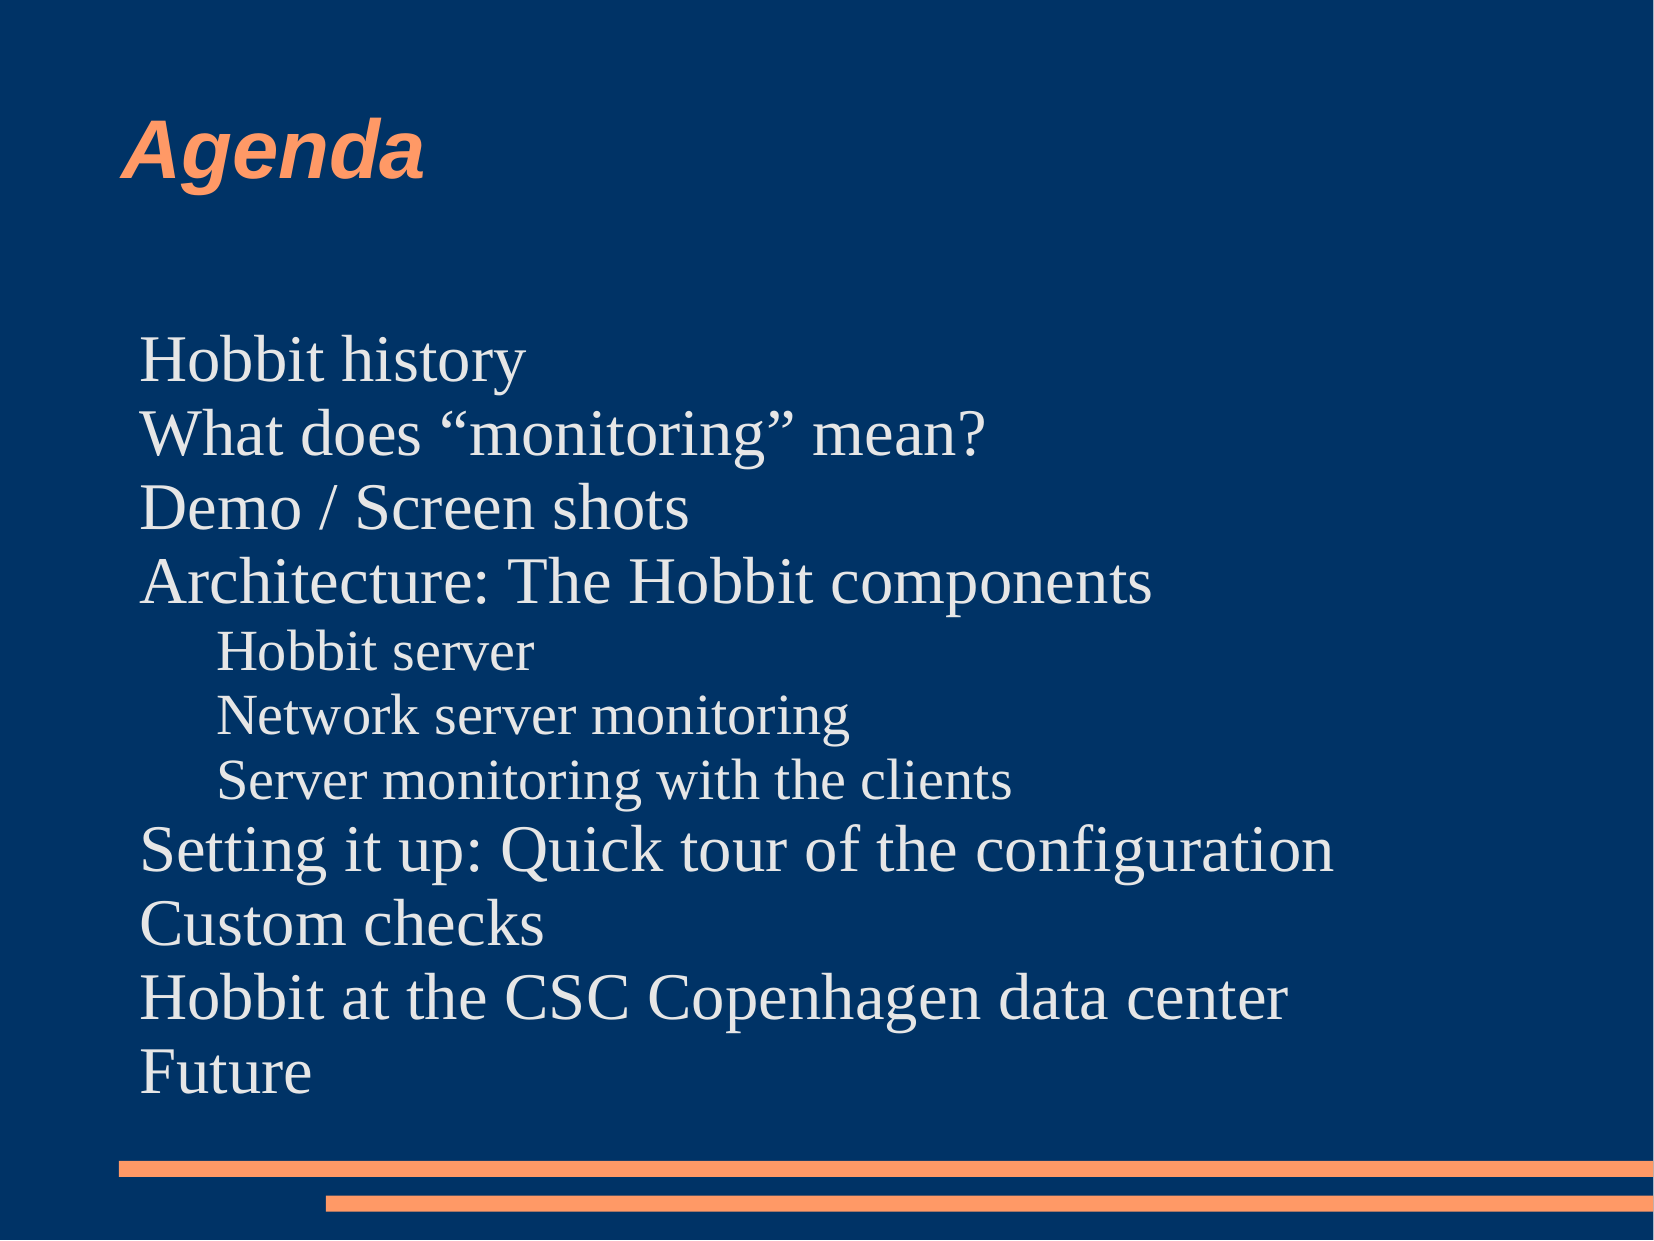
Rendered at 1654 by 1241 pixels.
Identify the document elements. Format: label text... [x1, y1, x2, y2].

title Agenda [121, 46, 1534, 254]
list Hobbit history What does “monitoring” mean? Demo / Screen shots Architecture: The Hobbit components Hobbit server Network server monitoring Server monitoring with the clients Setting it up: Quick tour of the configuration Custom checks Hobbit at the CSC Copenhagen data center Future [121, 322, 1561, 1133]
